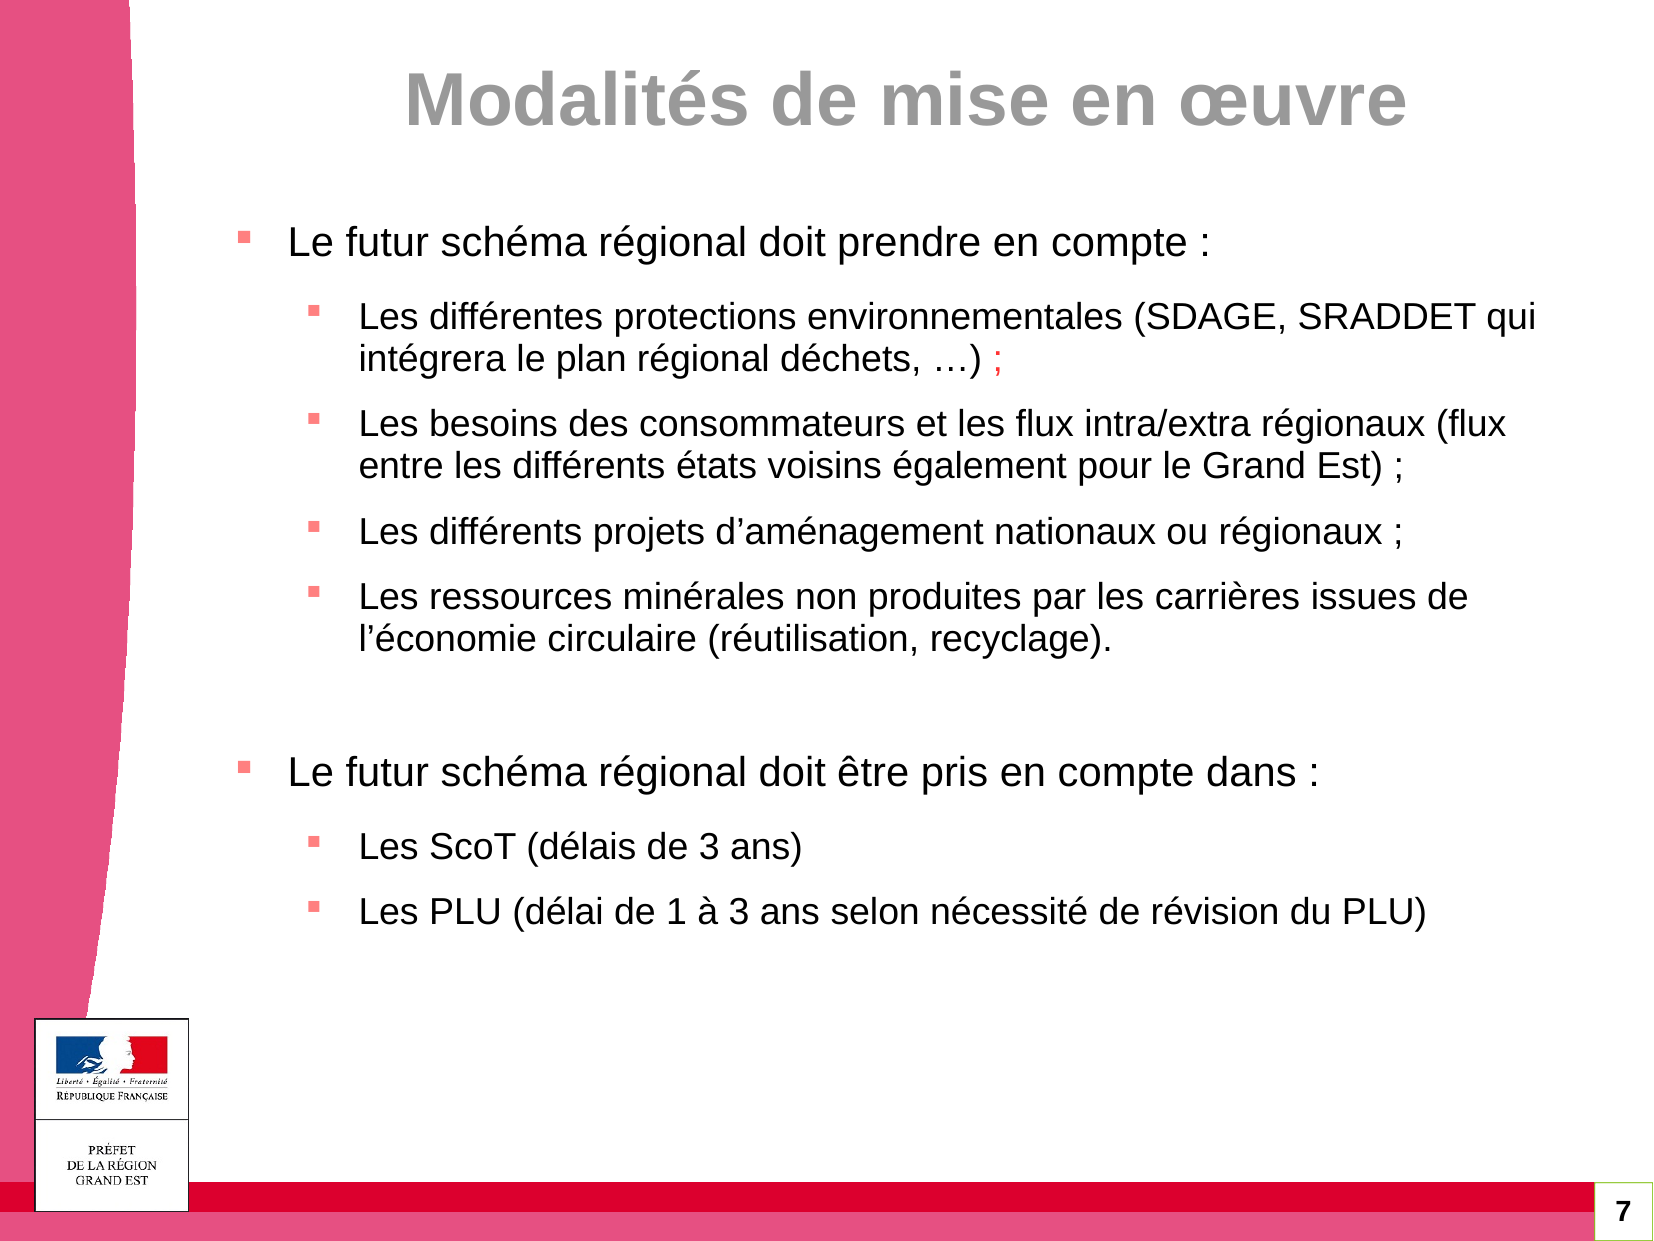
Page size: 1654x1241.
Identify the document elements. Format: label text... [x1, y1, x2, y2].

picture [0, 0, 1653, 1241]
title Modalités de mise en œuvre [189, 21, 1624, 178]
list Le futur schéma régional doit prendre en compte : Les différentes protections environnementales (SDAGE, SRADDET qui intégrera le plan régional déchets, …) ; Les besoins des consommateurs et les flux intra/extra régionaux (flux entre les différents états voisins également pour le Grand Est) ; Les différents projets d’aménagement nationaux ou régionaux ; Les ressources minérales non produites par les carrières issues de l’économie circulaire (réutilisation, recyclage). Le futur schéma régional doit être pris en compte dans : Les ScoT (délais de 3 ans) Les PLU (délai de 1 à 3 ans selon nécessité de révision du PLU) [216, 219, 1547, 1094]
